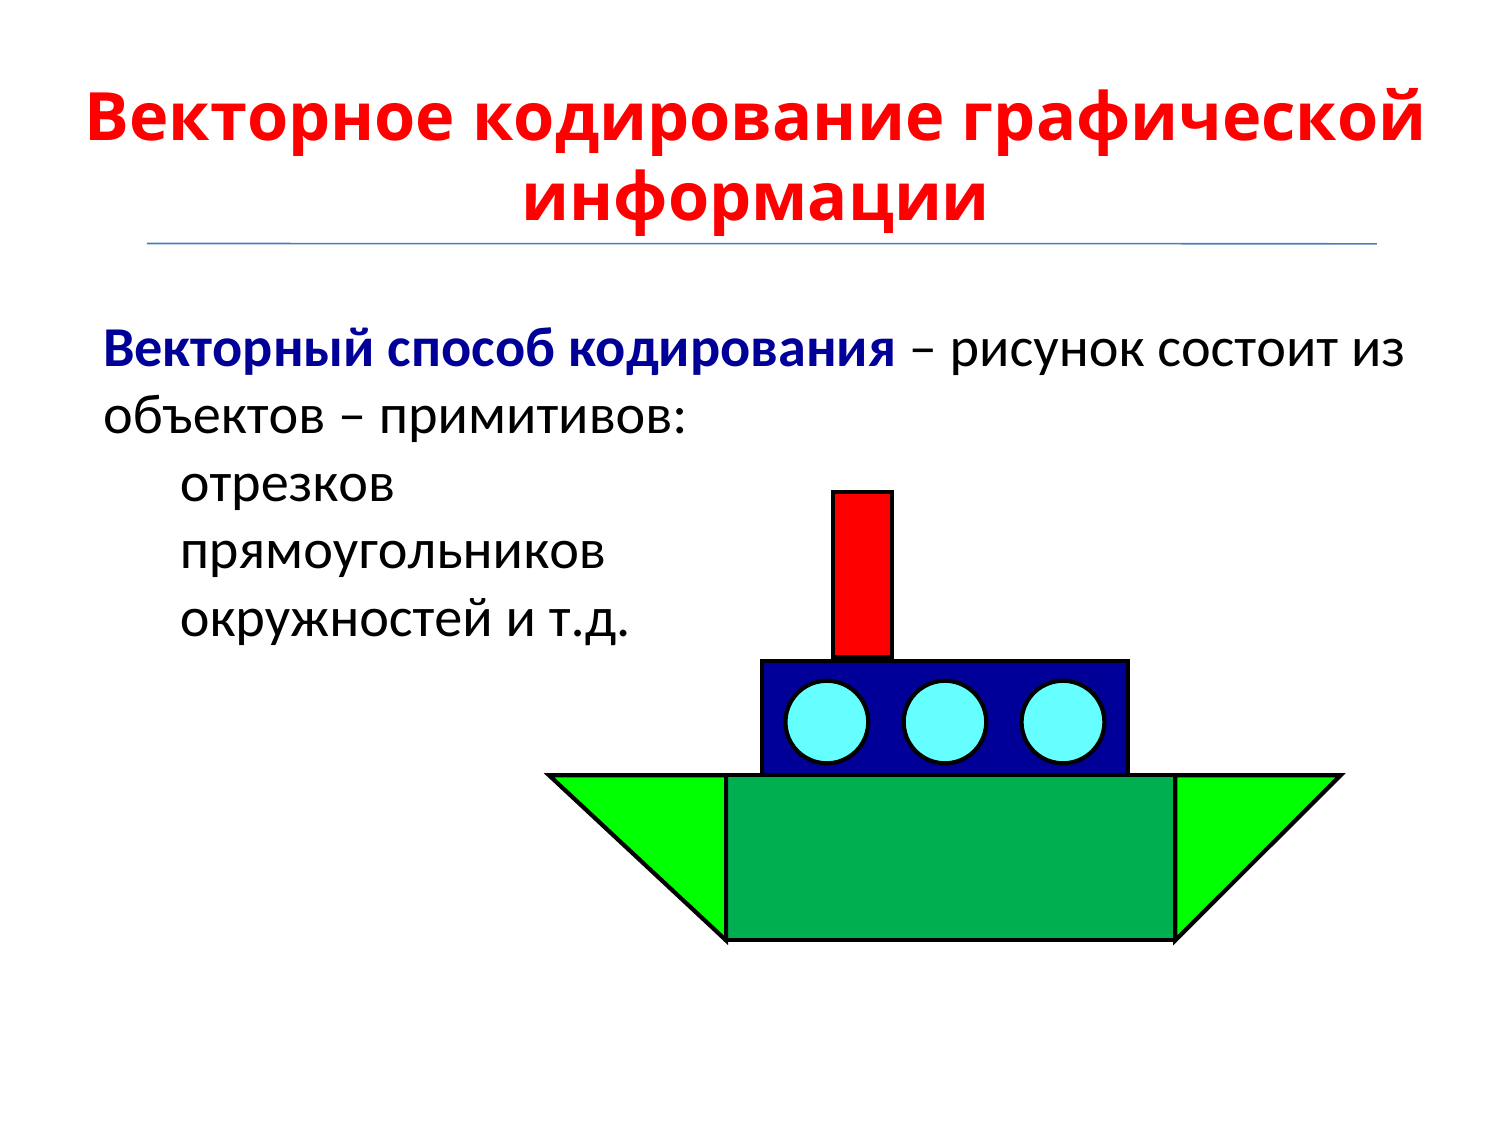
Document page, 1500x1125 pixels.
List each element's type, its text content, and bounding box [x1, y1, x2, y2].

text_box Векторное кодирование графической информации [64, 66, 1447, 242]
text_box [832, 491, 892, 658]
text_box [548, 660, 1341, 941]
text_box Векторный способ кодирования – рисунок состоит из объектов – примитивов: отрезков прямоугольников окружностей и т.д. [88, 302, 1436, 723]
